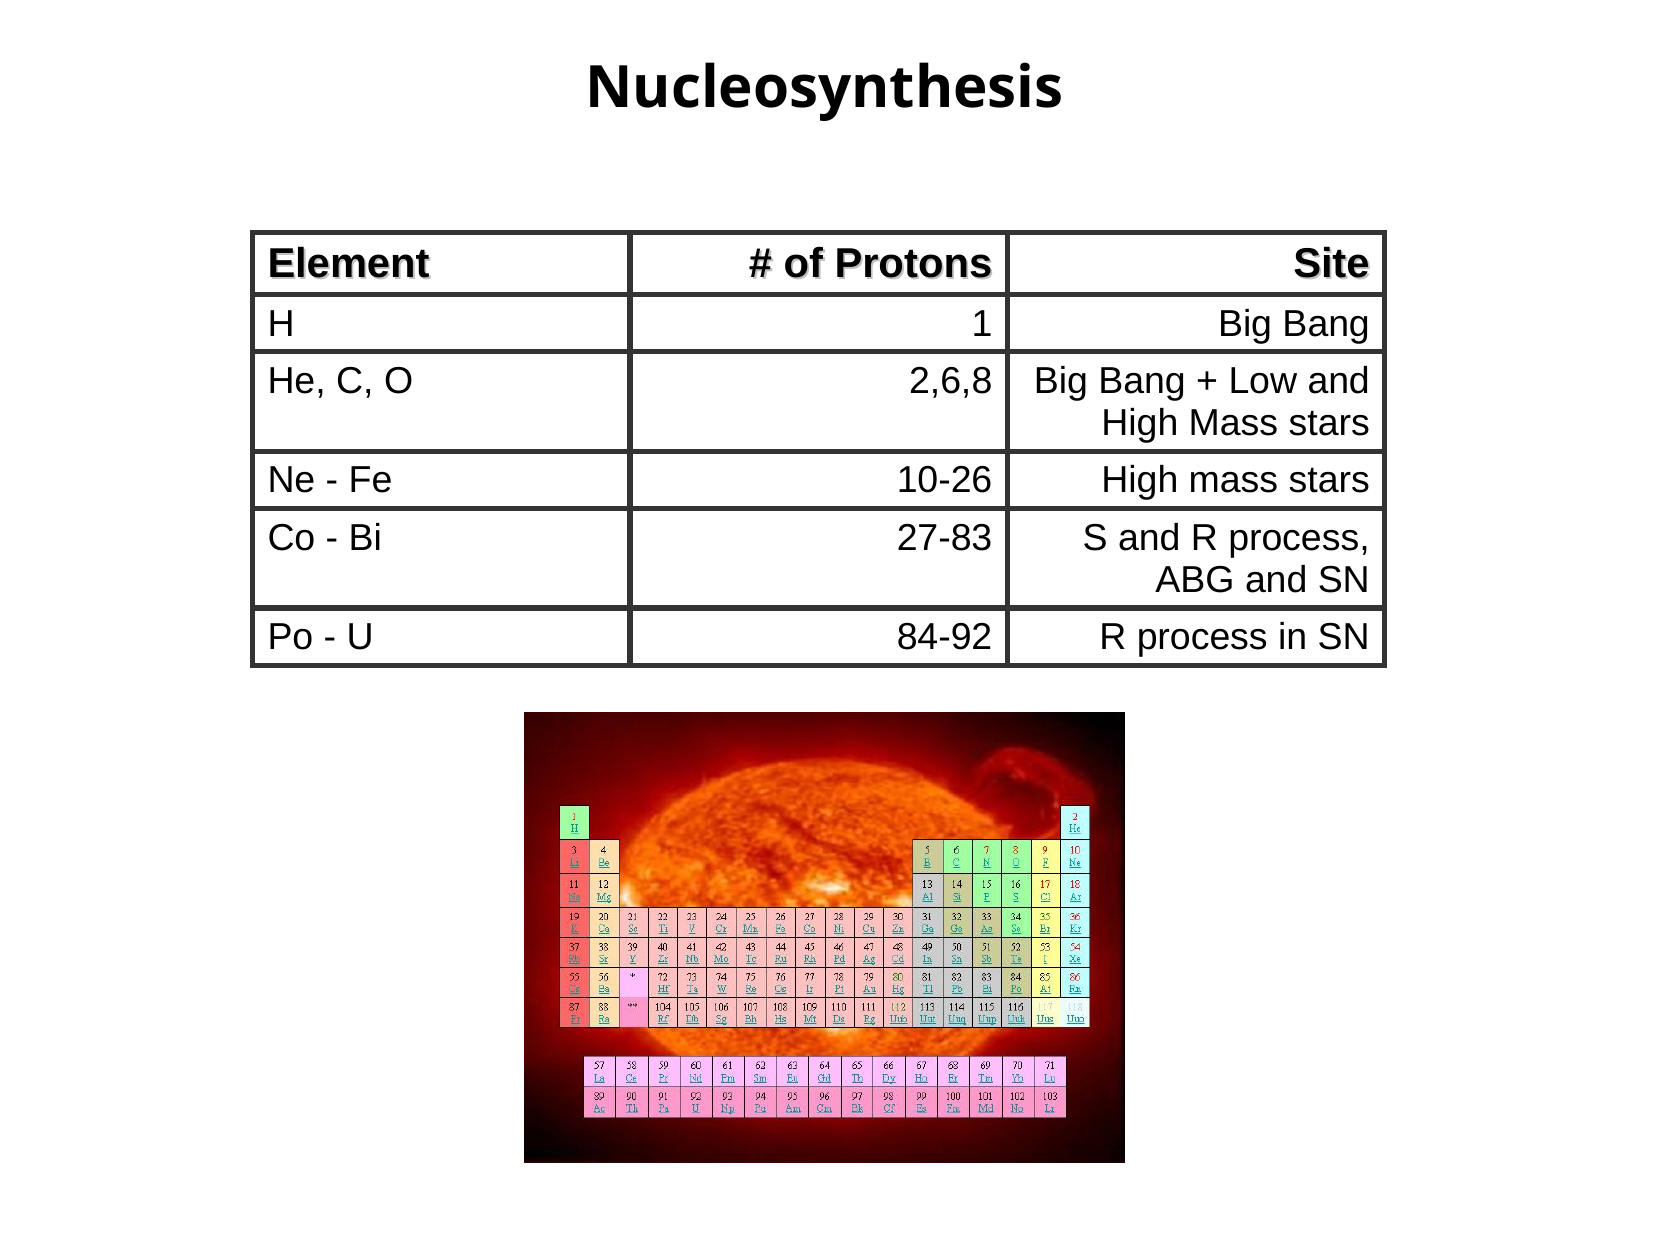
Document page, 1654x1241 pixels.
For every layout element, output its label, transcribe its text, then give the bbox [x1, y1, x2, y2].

table_header # of Protons [633, 235, 1005, 292]
table_cell S and R process, ABG and SN [1010, 511, 1382, 605]
text_box Nucleosynthesis [262, 37, 1388, 134]
table_cell [1125, 761, 1148, 818]
table_cell Po - U [255, 611, 627, 663]
table_cell [317, 668, 593, 703]
table_cell He, C, O [255, 354, 627, 449]
table_header Element [255, 235, 627, 292]
table_cell R process in SN [1010, 611, 1382, 663]
table_cell H [255, 297, 627, 349]
table_cell [594, 668, 871, 703]
table_cell 84-92 [633, 611, 1005, 663]
table_cell High mass stars [1010, 454, 1382, 506]
table_cell [1125, 819, 1148, 875]
table_cell 10-26 [633, 454, 1005, 506]
table_cell [872, 668, 1148, 703]
table_cell [594, 704, 871, 712]
table_cell 27-83 [633, 511, 1005, 605]
table_cell Co - Bi [255, 511, 627, 605]
picture [524, 712, 1125, 1163]
table_cell 2,6,8 [633, 354, 1005, 449]
table_cell [317, 704, 593, 760]
table_cell Big Bang [1010, 297, 1382, 349]
table_header Site [1010, 235, 1382, 292]
table_cell [317, 761, 524, 818]
table_cell Ne - Fe [255, 454, 627, 506]
table_cell [872, 704, 1148, 760]
table_cell Big Bang + Low and High Mass stars [1010, 354, 1382, 449]
table_cell 1 [633, 297, 1005, 349]
table_cell [317, 819, 524, 875]
